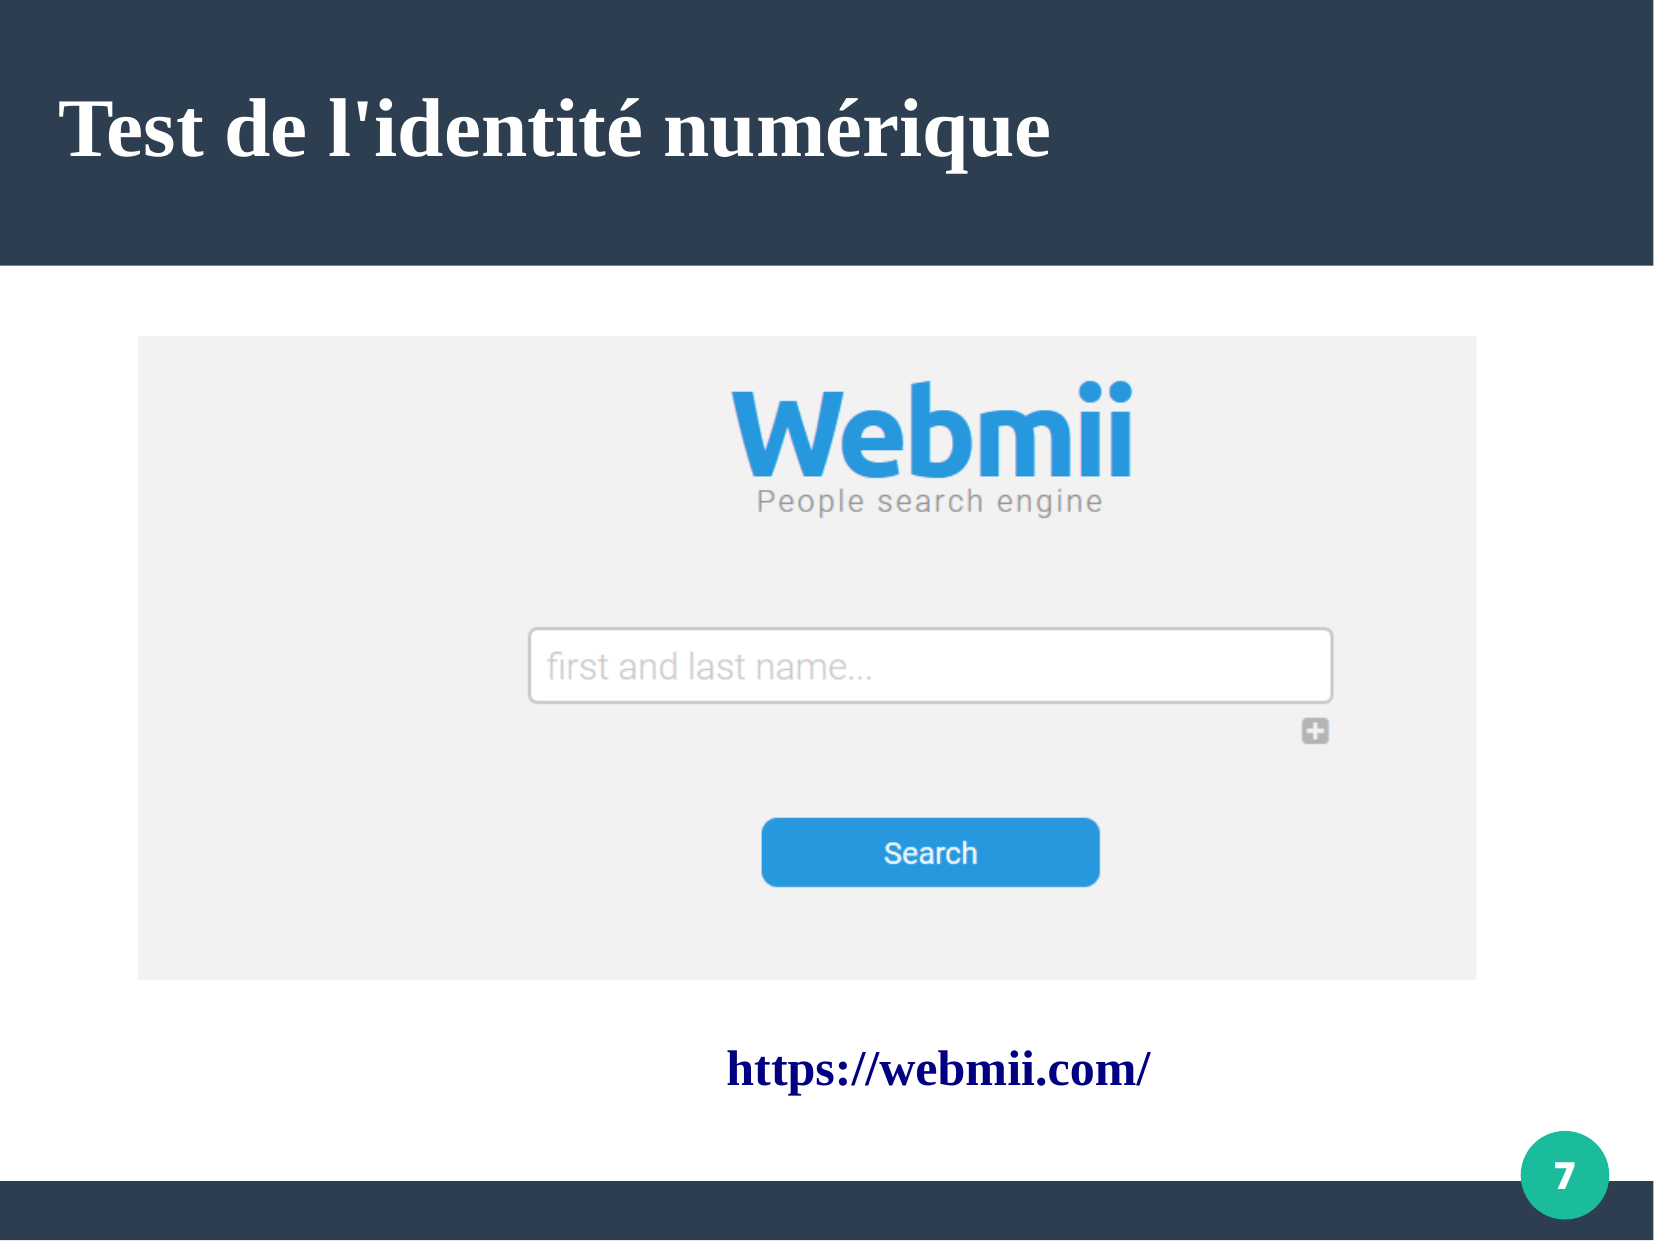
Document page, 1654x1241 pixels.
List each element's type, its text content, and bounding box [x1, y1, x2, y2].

text_box https://webmii.com/ [711, 1033, 1241, 1159]
chart [472, 968, 1654, 1146]
picture [137, 336, 1477, 980]
title Test de l'identité numérique [59, 49, 1595, 207]
